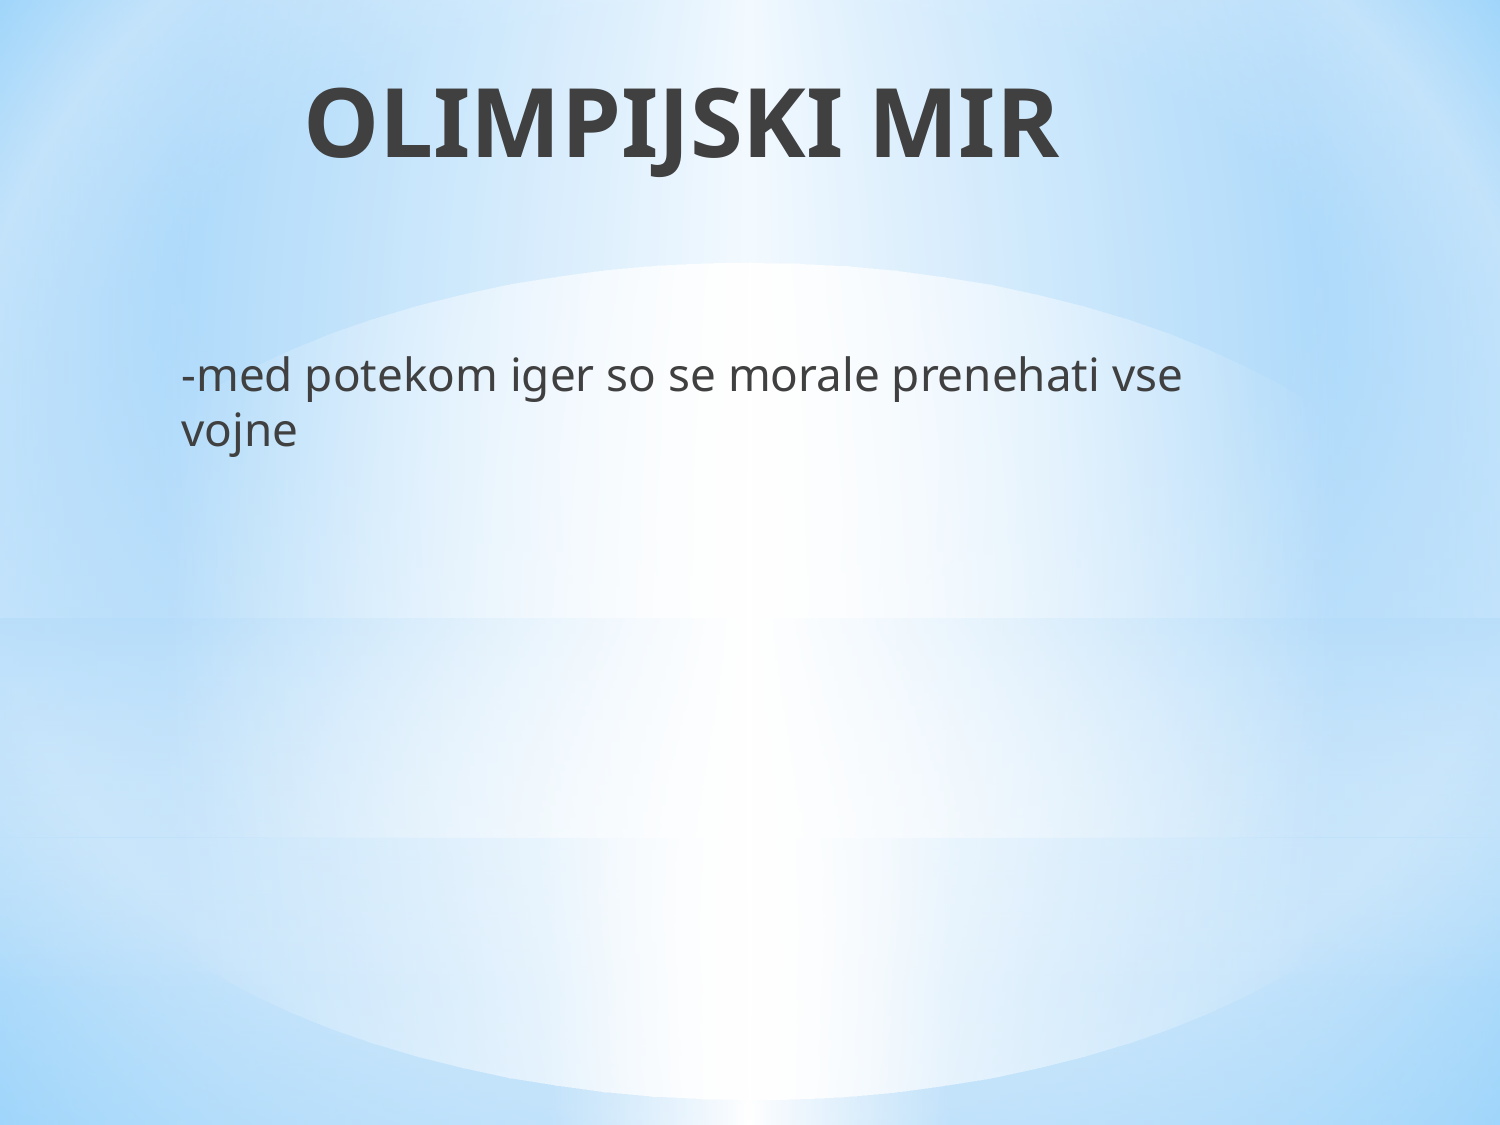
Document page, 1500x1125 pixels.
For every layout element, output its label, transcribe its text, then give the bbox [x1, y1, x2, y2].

list -med potekom iger so se morale prenehati vse vojne [159, 338, 1210, 909]
title OLIMPIJSKI MIR [147, 54, 1216, 243]
